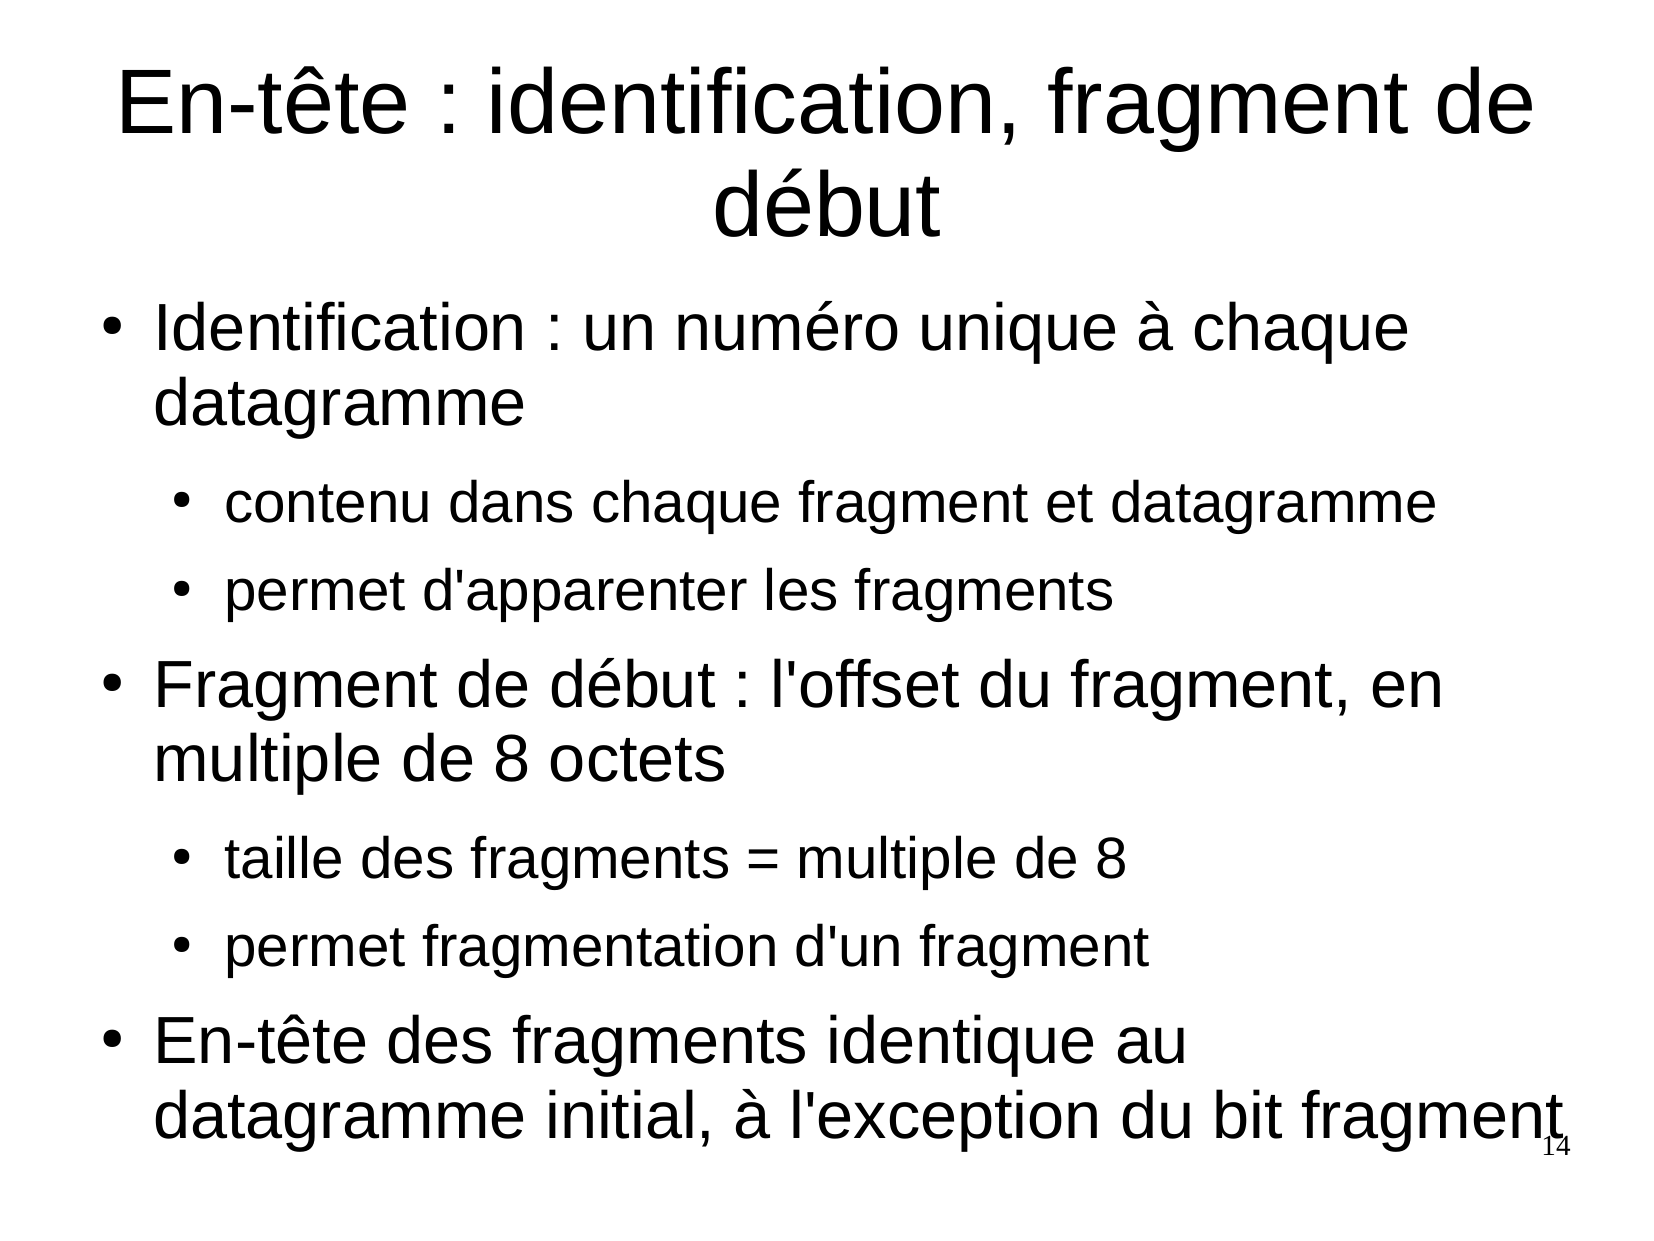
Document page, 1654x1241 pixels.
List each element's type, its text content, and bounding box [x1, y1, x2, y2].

title En-tête : identification, fragment de début [82, 49, 1571, 257]
list Identification : un numéro unique à chaque datagramme contenu dans chaque fragment et datagramme permet d'apparenter les fragments Fragment de début : l'offset du fragment, en multiple de 8 octets taille des fragments = multiple de 8 permet fragmentation d'un fragment En-tête des fragments identique au datagramme initial, à l'exception du bit fragment [82, 290, 1571, 1153]
